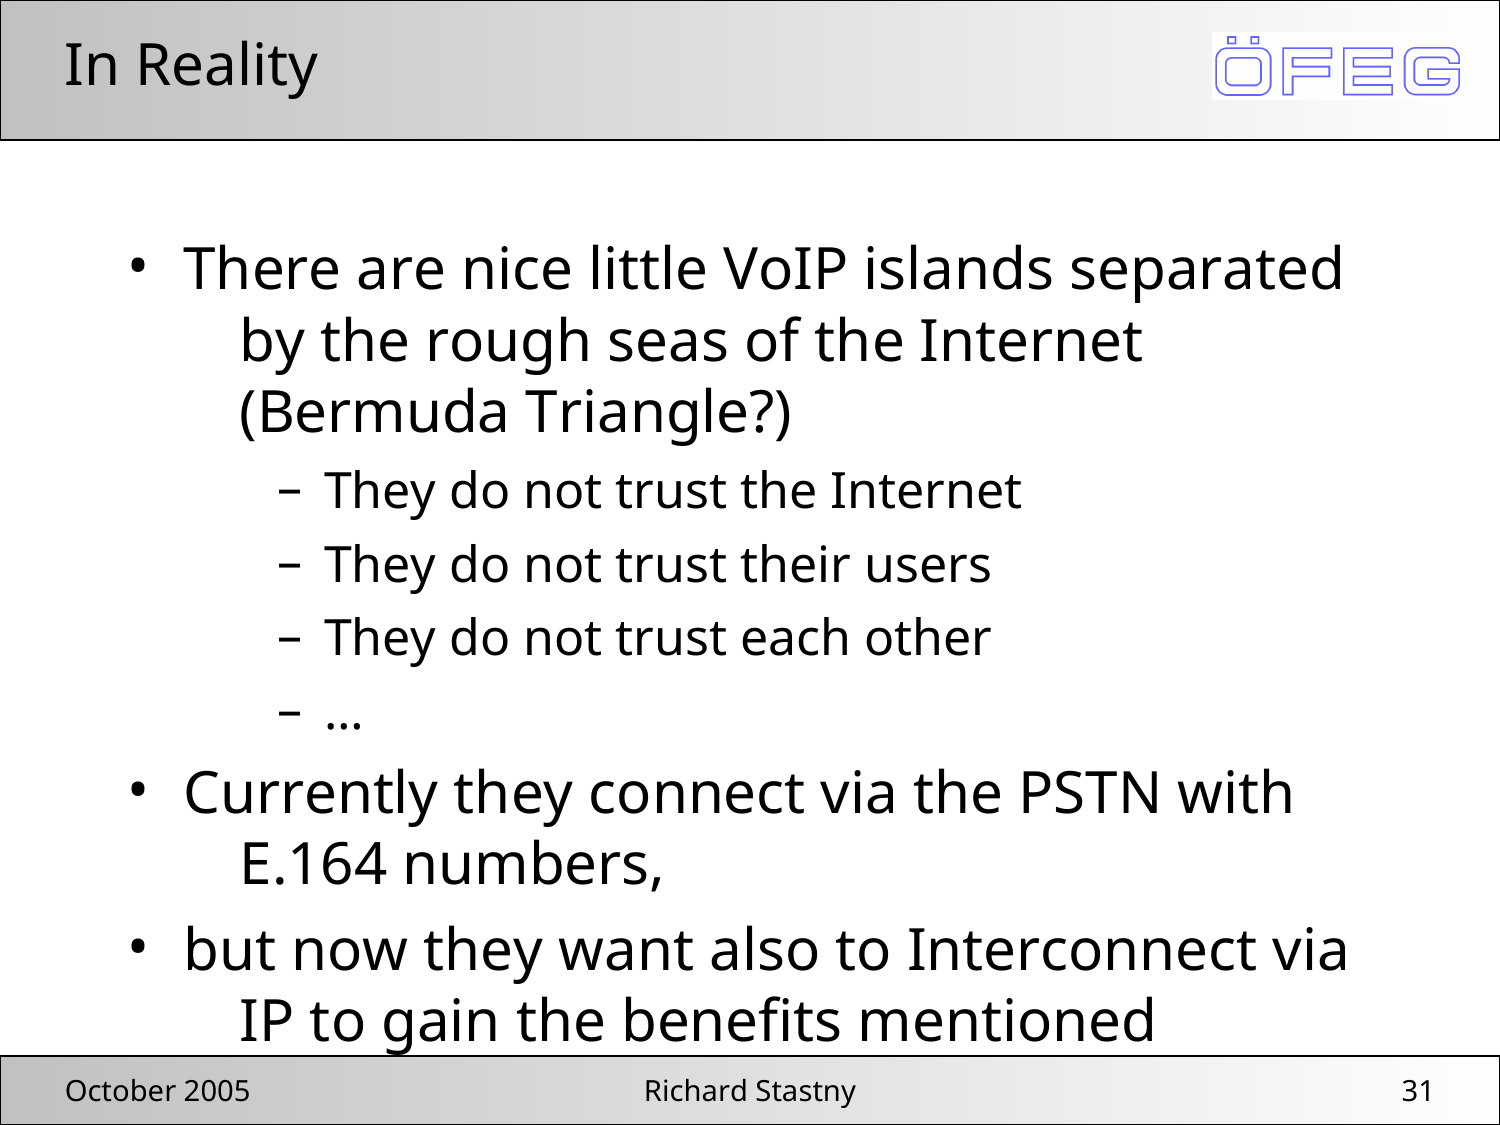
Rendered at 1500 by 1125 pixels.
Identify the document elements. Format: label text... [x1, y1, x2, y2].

title In Reality [50, 19, 1176, 106]
list There are nice little VoIP islands separated by the rough seas of the Internet (Bermuda Triangle?) They do not trust the Internet They do not trust their users They do not trust each other … Currently they connect via the PSTN with E.164 numbers, but now they want also to Interconnect via IP to gain the benefits mentioned [112, 224, 1388, 982]
picture [1212, 32, 1463, 100]
